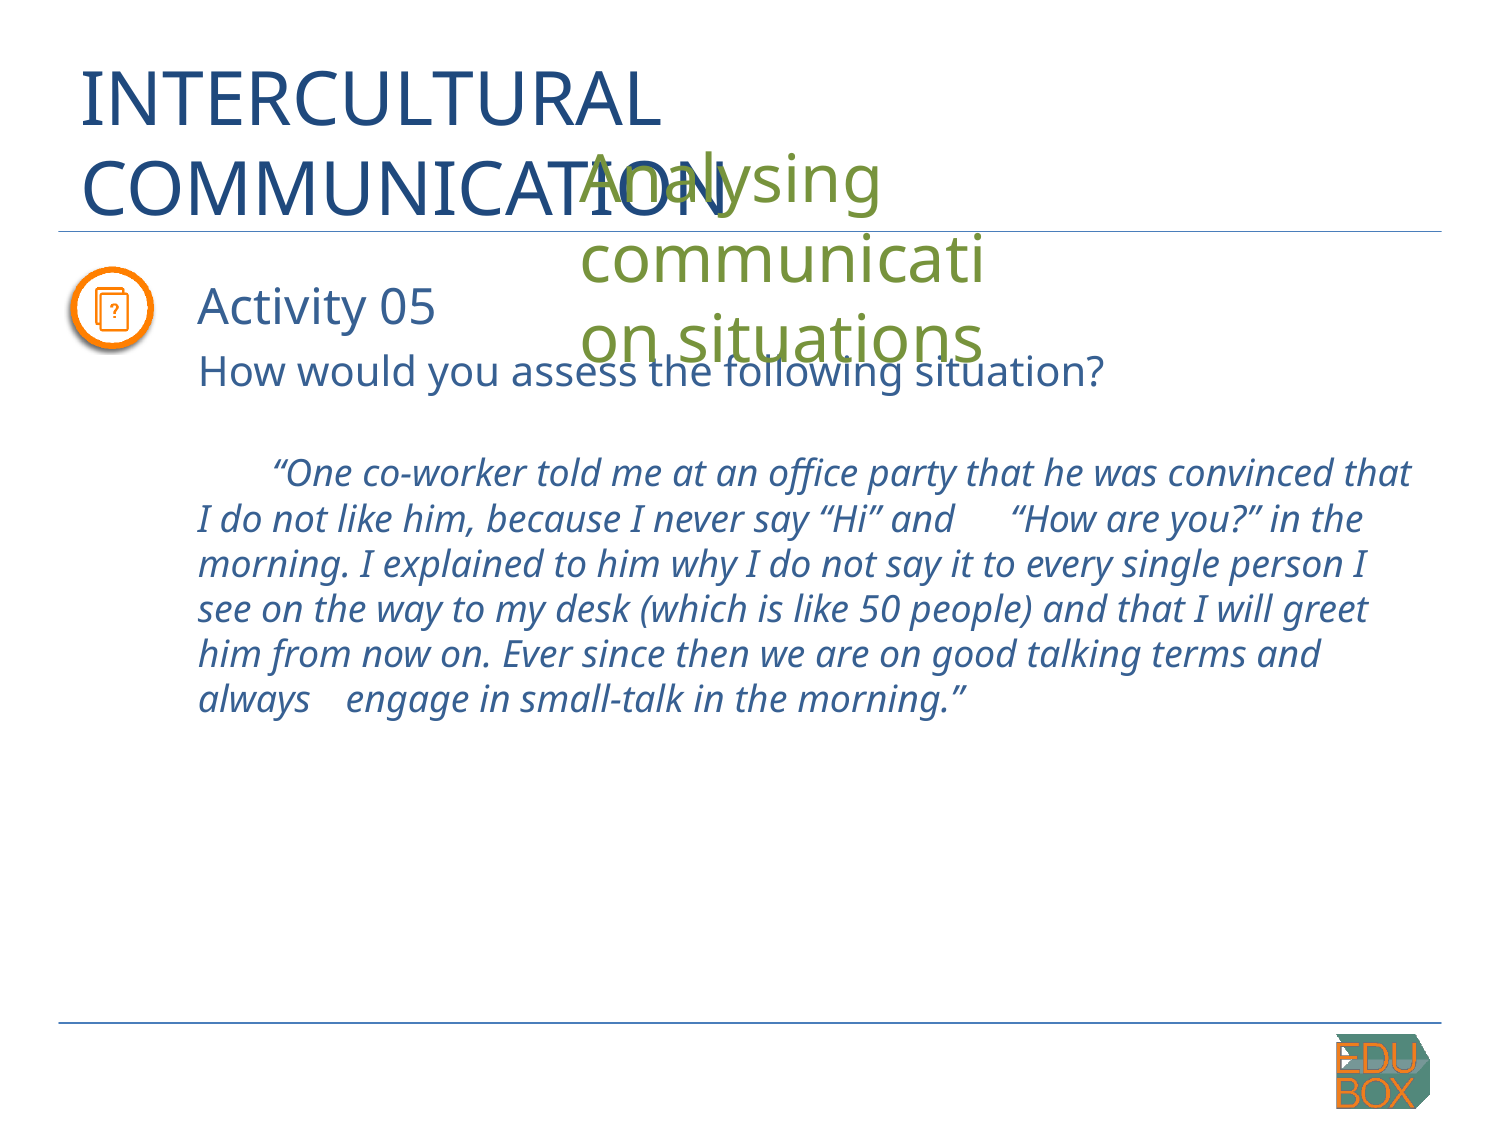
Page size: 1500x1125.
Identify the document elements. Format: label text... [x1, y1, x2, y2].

picture [1328, 1028, 1437, 1114]
title INTERCULTURAL COMMUNICATION [64, 42, 1412, 153]
picture [64, 260, 160, 355]
list Activity 05 How would you assess the following situation? “One co-worker told me at an office party that he was convinced that I do not like him, because I never say “Hi” and “How are you?” in the morning. I explained to him why I do not say it to every single person I see on the way to my desk (which is like 50 people) and that I will greet him from now on. Ever since then we are on good talking terms and always engage in small-talk in the morning.” [183, 267, 1441, 953]
list Analysing communication situations [64, 127, 1294, 247]
